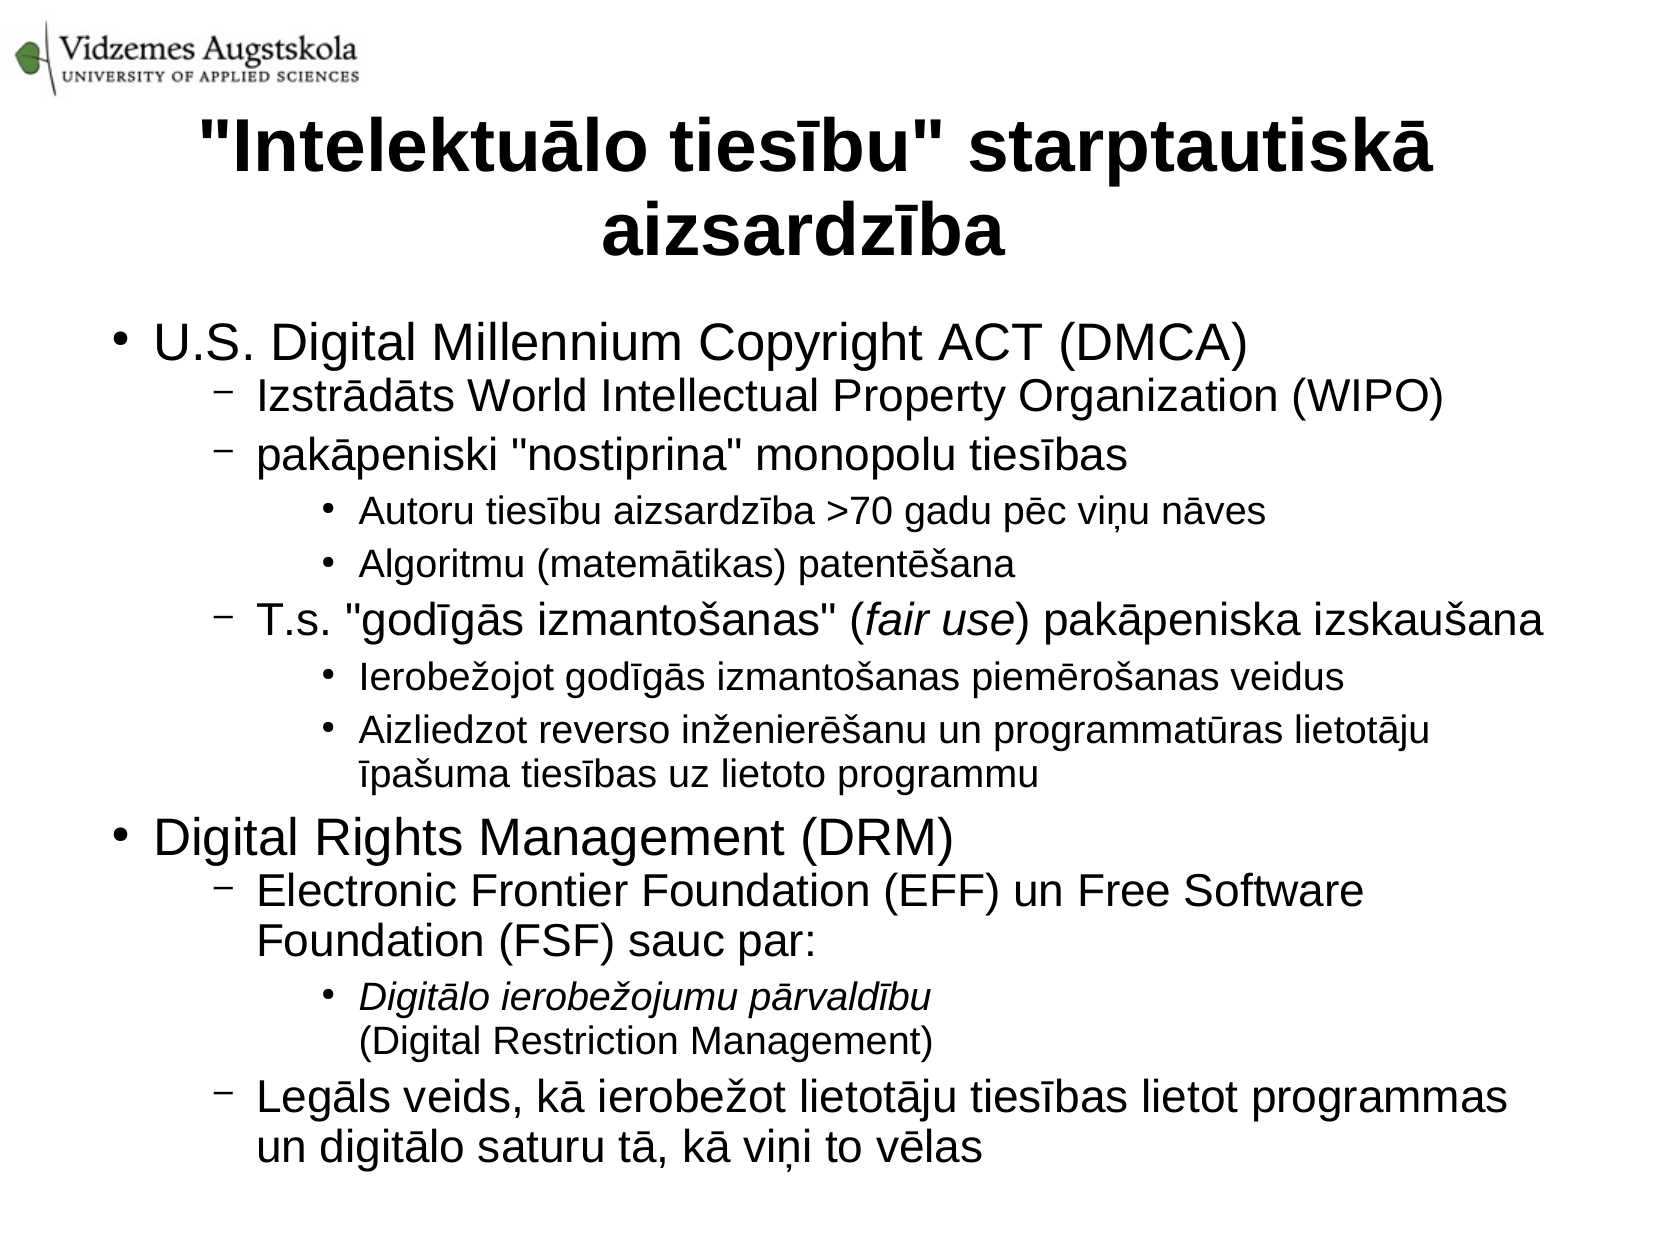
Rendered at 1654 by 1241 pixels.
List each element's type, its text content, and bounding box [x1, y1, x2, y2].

title "Intelektuālo tiesību" starptautiskā aizsardzība [94, 96, 1512, 195]
picture [5, 2, 368, 113]
list U.S. Digital Millennium Copyright ACT (DMCA) Izstrādāts World Intellectual Property Organization (WIPO) pakāpeniski "nostiprina" monopolu tiesības Autoru tiesību aizsardzība >70 gadu pēc viņu nāves Algoritmu (matemātikas) patentēšana T.s. "godīgās izmantošanas" (fair use) pakāpeniska izskaušana Ierobežojot godīgās izmantošanas piemērošanas veidus Aizliedzot reverso inženierēšanu un programmatūras lietotāju īpašuma tiesības uz lietoto programmu Digital Rights Management (DRM) Electronic Frontier Foundation (EFF) un Free Software Foundation (FSF) sauc par: Digitālo ierobežojumu pārvaldību (Digital Restriction Management) Legāls veids, kā ierobežot lietotāju tiesības lietot programmas un digitālo saturu tā, kā viņi to vēlas [82, 307, 1569, 1193]
